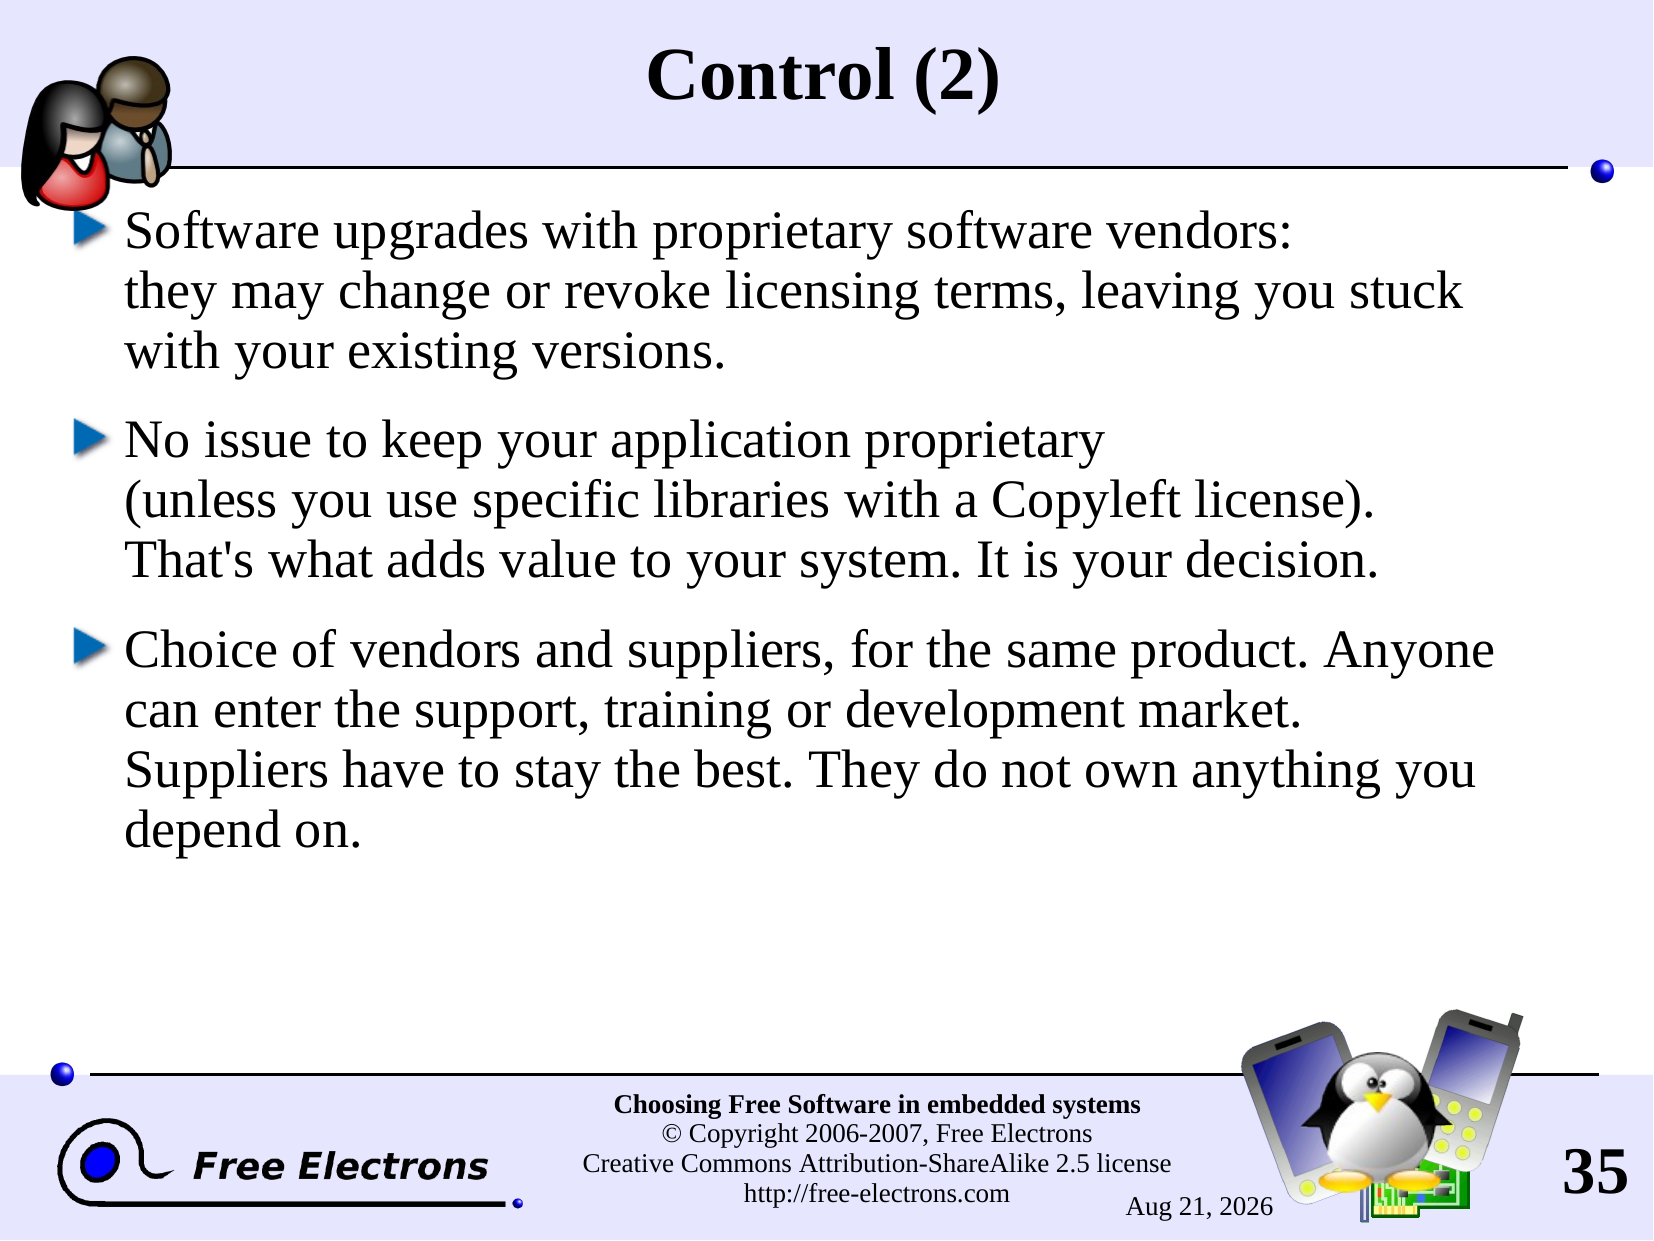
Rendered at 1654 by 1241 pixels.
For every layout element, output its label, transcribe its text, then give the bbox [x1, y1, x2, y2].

list Software upgrades with proprietary software vendors: they may change or revoke licensing terms, leaving you stuck with your existing versions. No issue to keep your application proprietary (unless you use specific libraries with a Copyleft license). That's what adds value to your system. It is your decision. Choice of vendors and suppliers, for the same product. Anyone can enter the support, training or development market. Suppliers have to stay the best. They do not own anything you depend on. [53, 199, 1516, 1050]
picture [1225, 1007, 1538, 1240]
title Control (2) [60, 25, 1551, 124]
picture [50, 1107, 527, 1216]
picture [21, 56, 172, 211]
